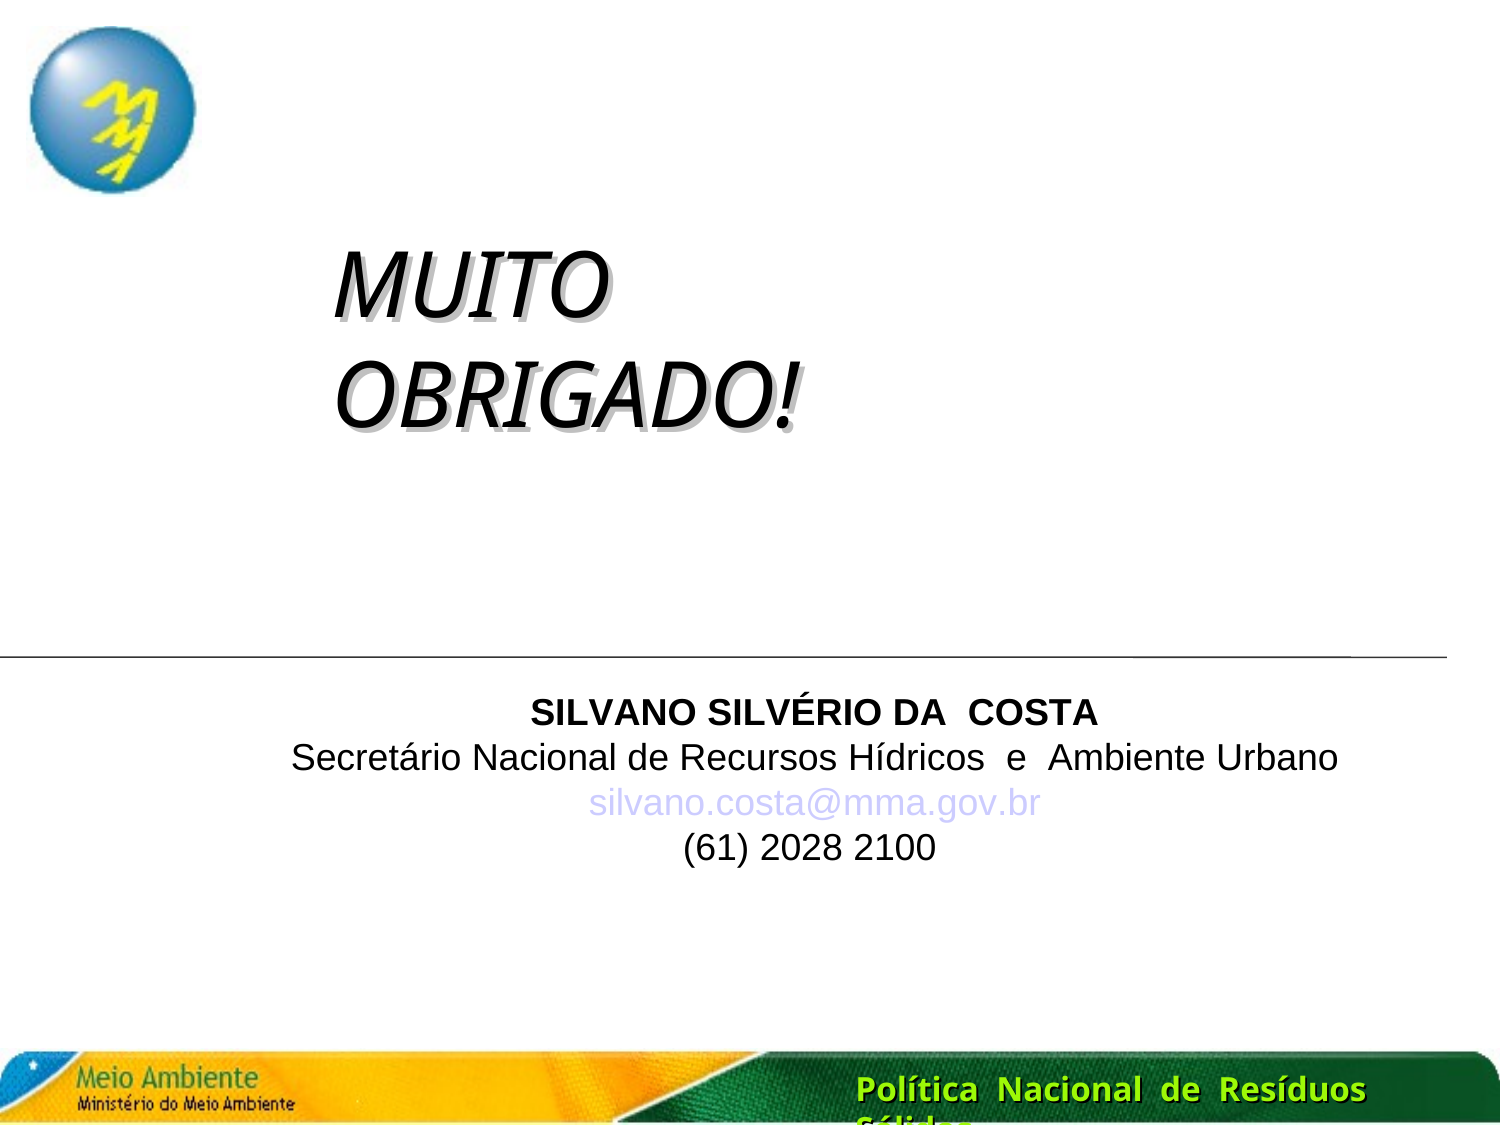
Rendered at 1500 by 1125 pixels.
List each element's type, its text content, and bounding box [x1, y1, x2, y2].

picture [26, 26, 202, 197]
picture [0, 1048, 1500, 1125]
text_box MUITO OBRIGADO! [316, 218, 1114, 453]
picture [29, 1060, 39, 1071]
text_box SILVANO SILVÉRIO DA COSTA Secretário Nacional de Recursos Hídricos e Ambiente Urbano silvano.costa@mma.gov.br (61) 2028 2100 [183, 680, 1447, 877]
